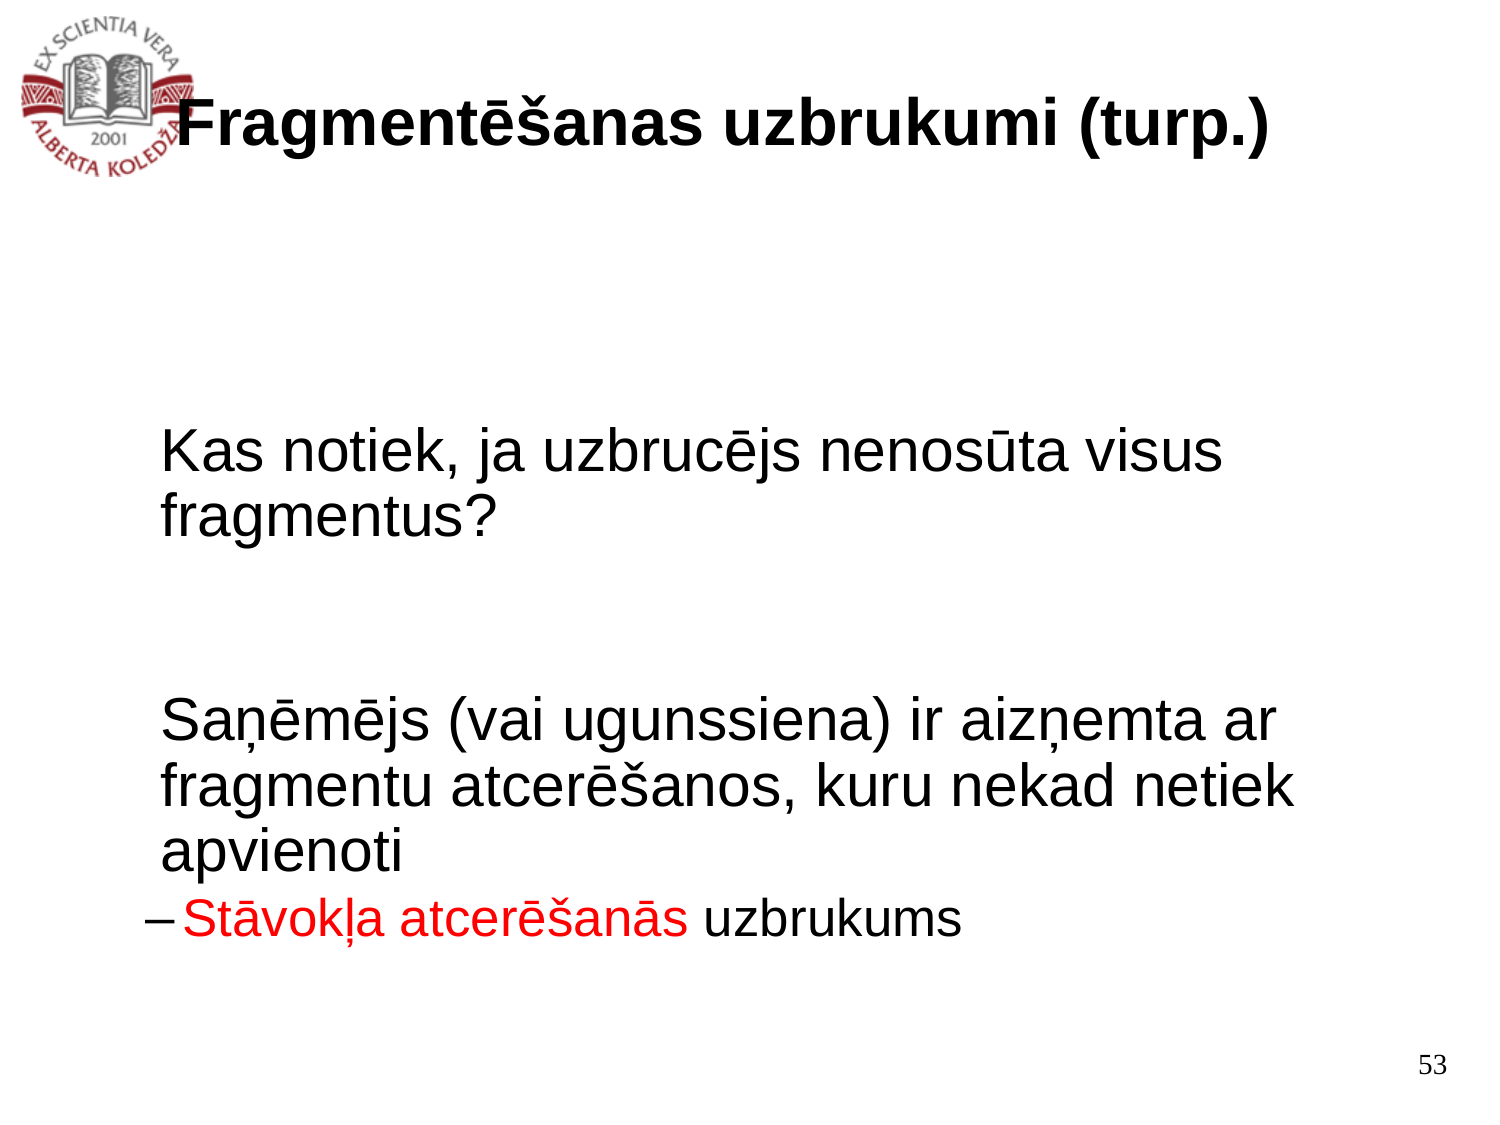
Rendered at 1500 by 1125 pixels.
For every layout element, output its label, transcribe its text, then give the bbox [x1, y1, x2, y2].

picture [21, 16, 194, 177]
title Fragmentēšanas uzbrukumi (turp.) [50, 62, 1374, 175]
list Kas notiek, ja uzbrucējs nenosūta visus fragmentus? Saņēmējs (vai ugunssiena) ir aizņemta ar fragmentu atcerēšanos, kuru nekad netiek apvienoti Stāvokļa atcerēšanās uzbrukums [74, 200, 1463, 1101]
